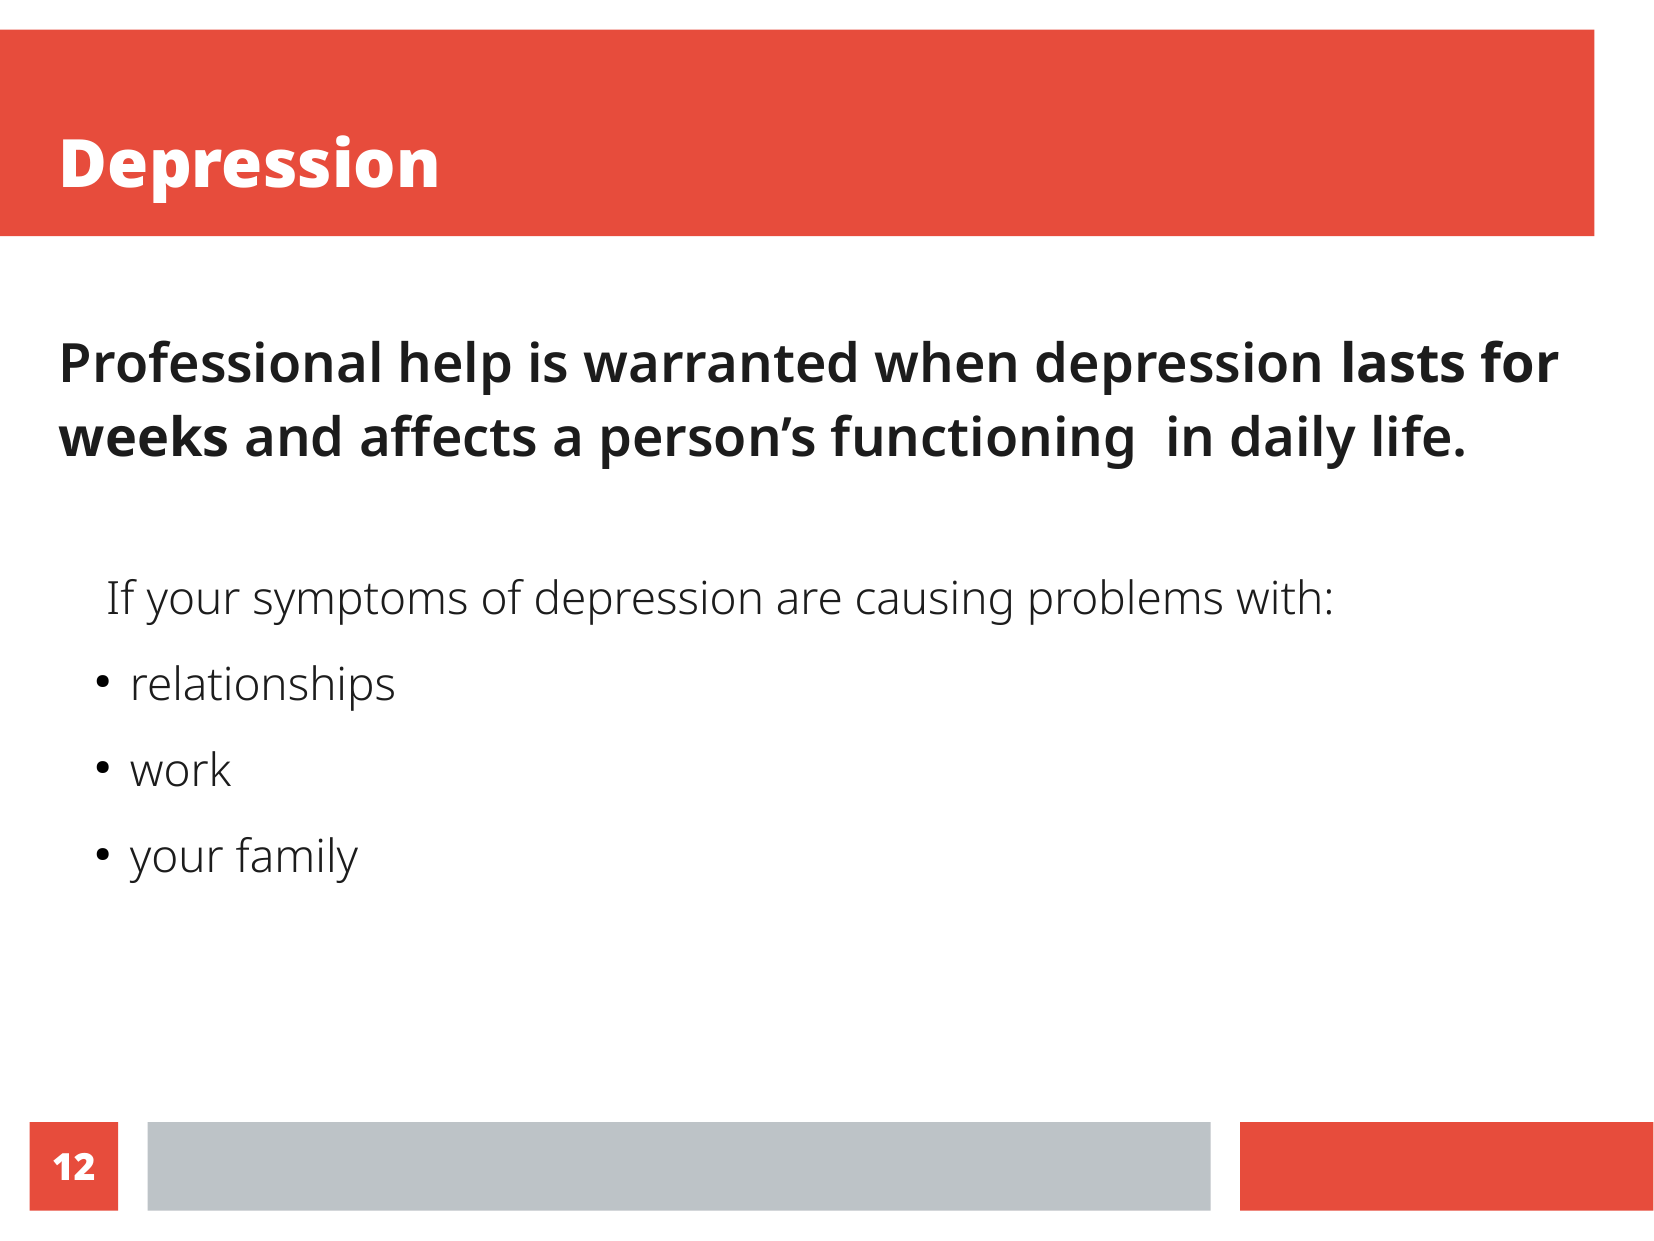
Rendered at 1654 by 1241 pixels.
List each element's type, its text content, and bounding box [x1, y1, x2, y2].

list Professional help is warranted when depression lasts for weeks and affects a person’s functioning in daily life. If your symptoms of depression are causing problems with: relationships work your family [59, 324, 1565, 1093]
title Depression [59, 59, 1595, 207]
